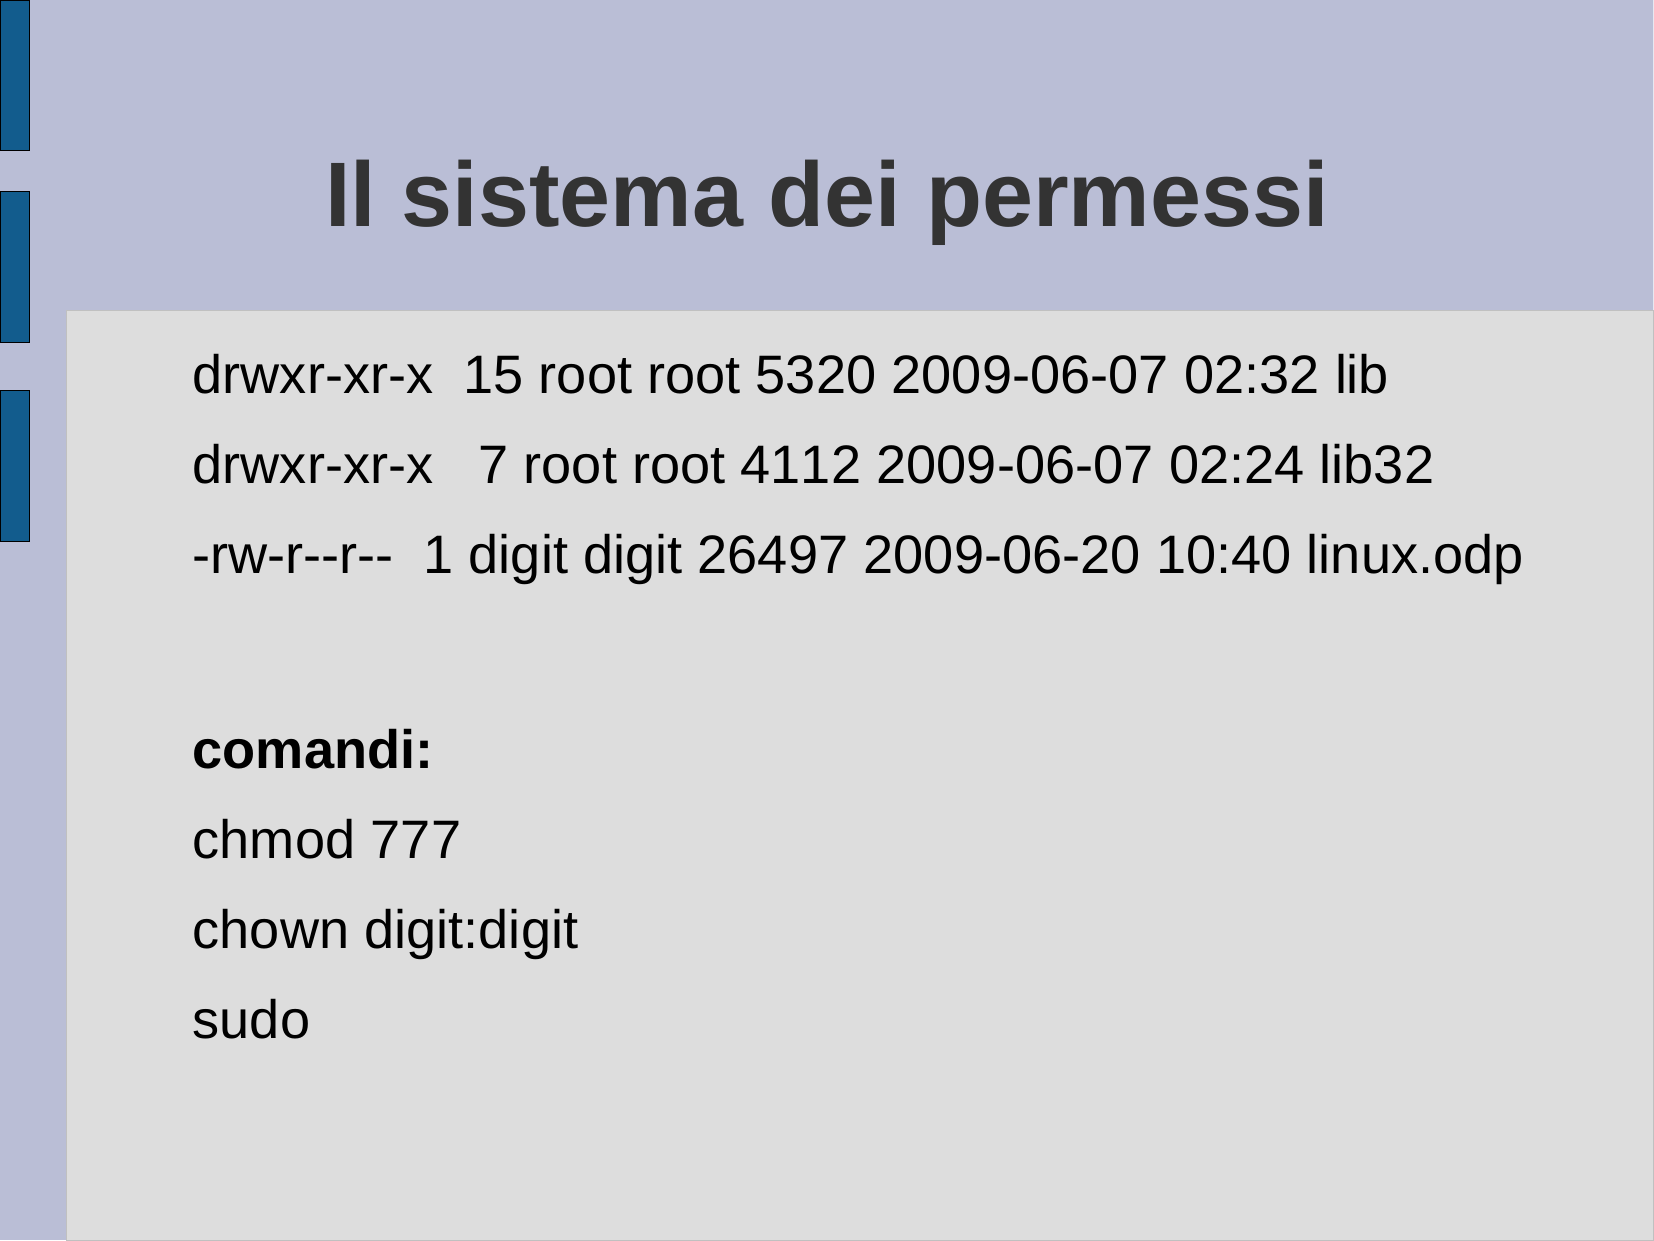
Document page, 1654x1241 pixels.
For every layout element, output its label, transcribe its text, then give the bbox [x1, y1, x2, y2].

list drwxr-xr-x 15 root root 5320 2009-06-07 02:32 lib drwxr-xr-x 7 root root 4112 2009-06-07 02:24 lib32 -rw-r--r-- 1 digit digit 26497 2009-06-20 10:40 linux.odp comandi: chmod 777 chown digit:digit sudo [121, 344, 1534, 1164]
title Il sistema dei permessi [121, 91, 1534, 299]
